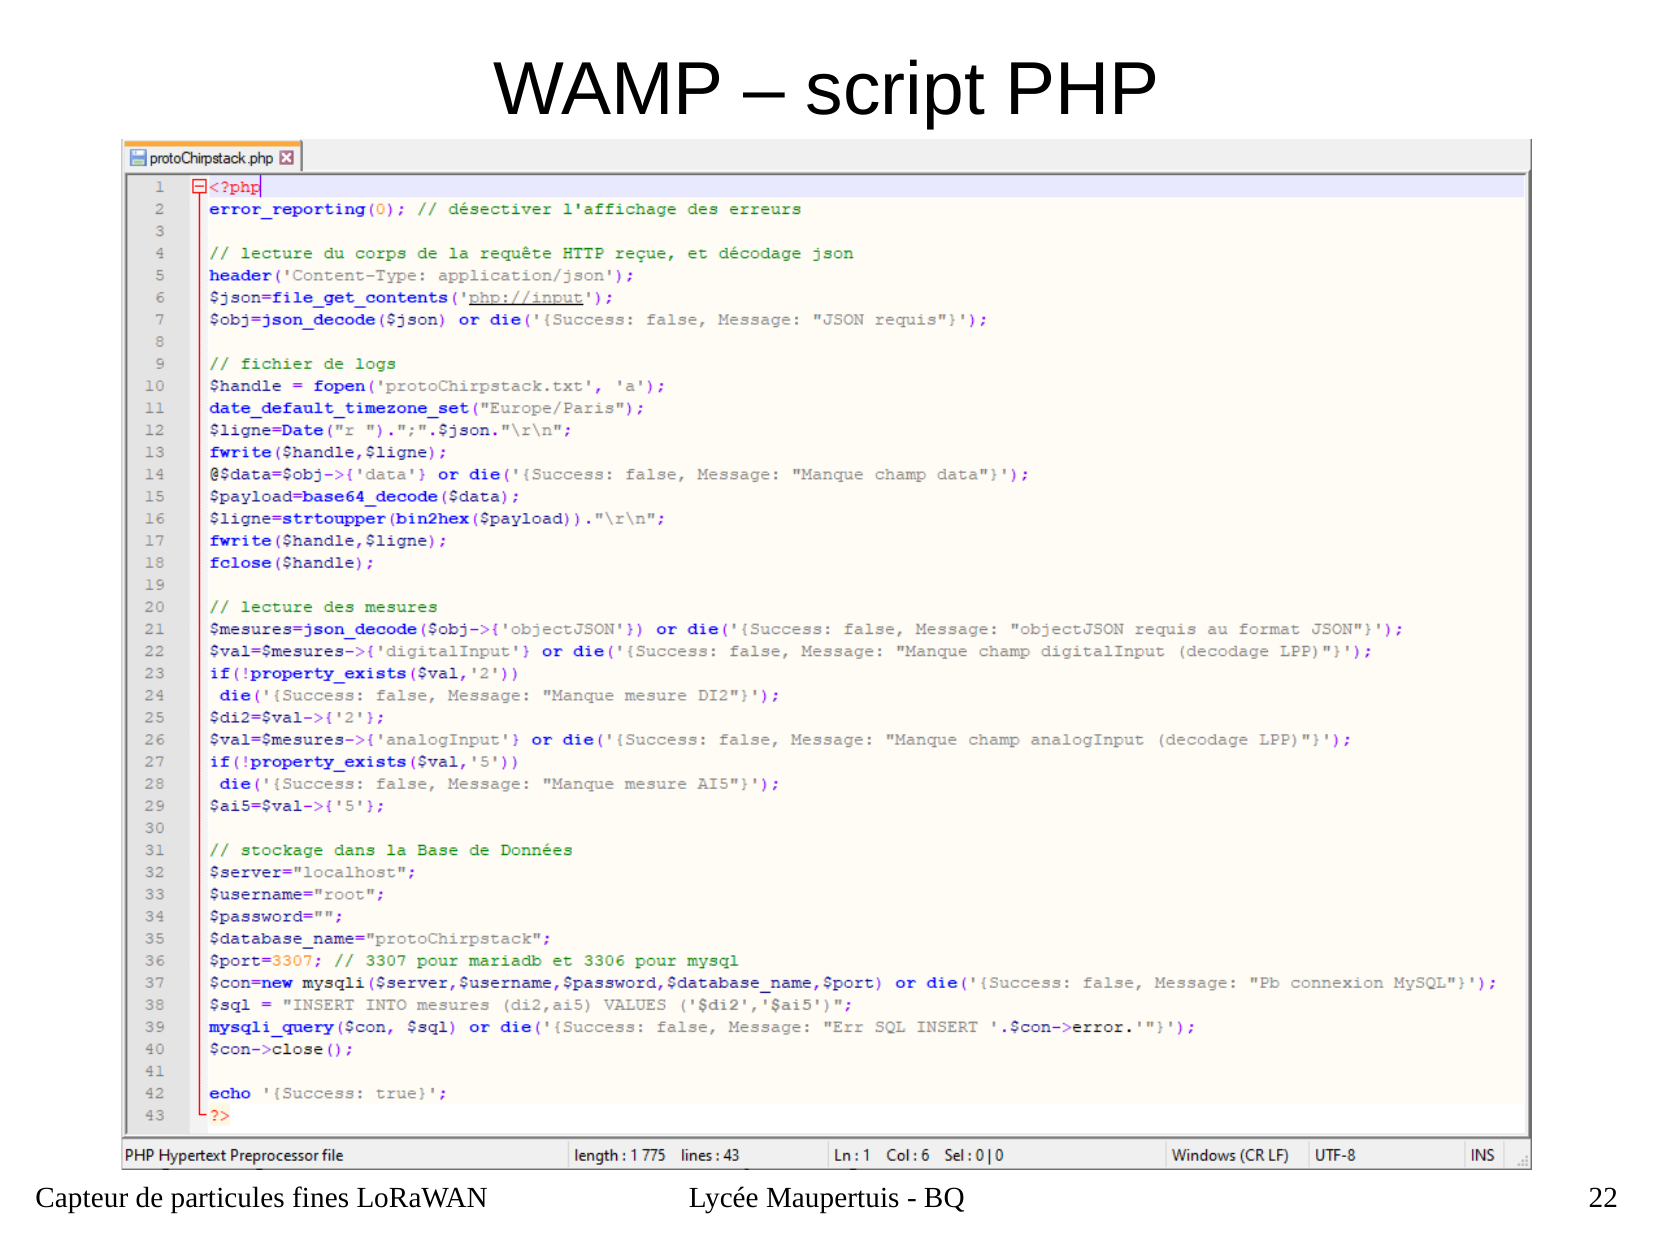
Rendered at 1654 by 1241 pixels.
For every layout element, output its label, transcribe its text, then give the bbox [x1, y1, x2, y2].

title WAMP – script PHP [35, 35, 1619, 142]
picture [121, 139, 1532, 1170]
